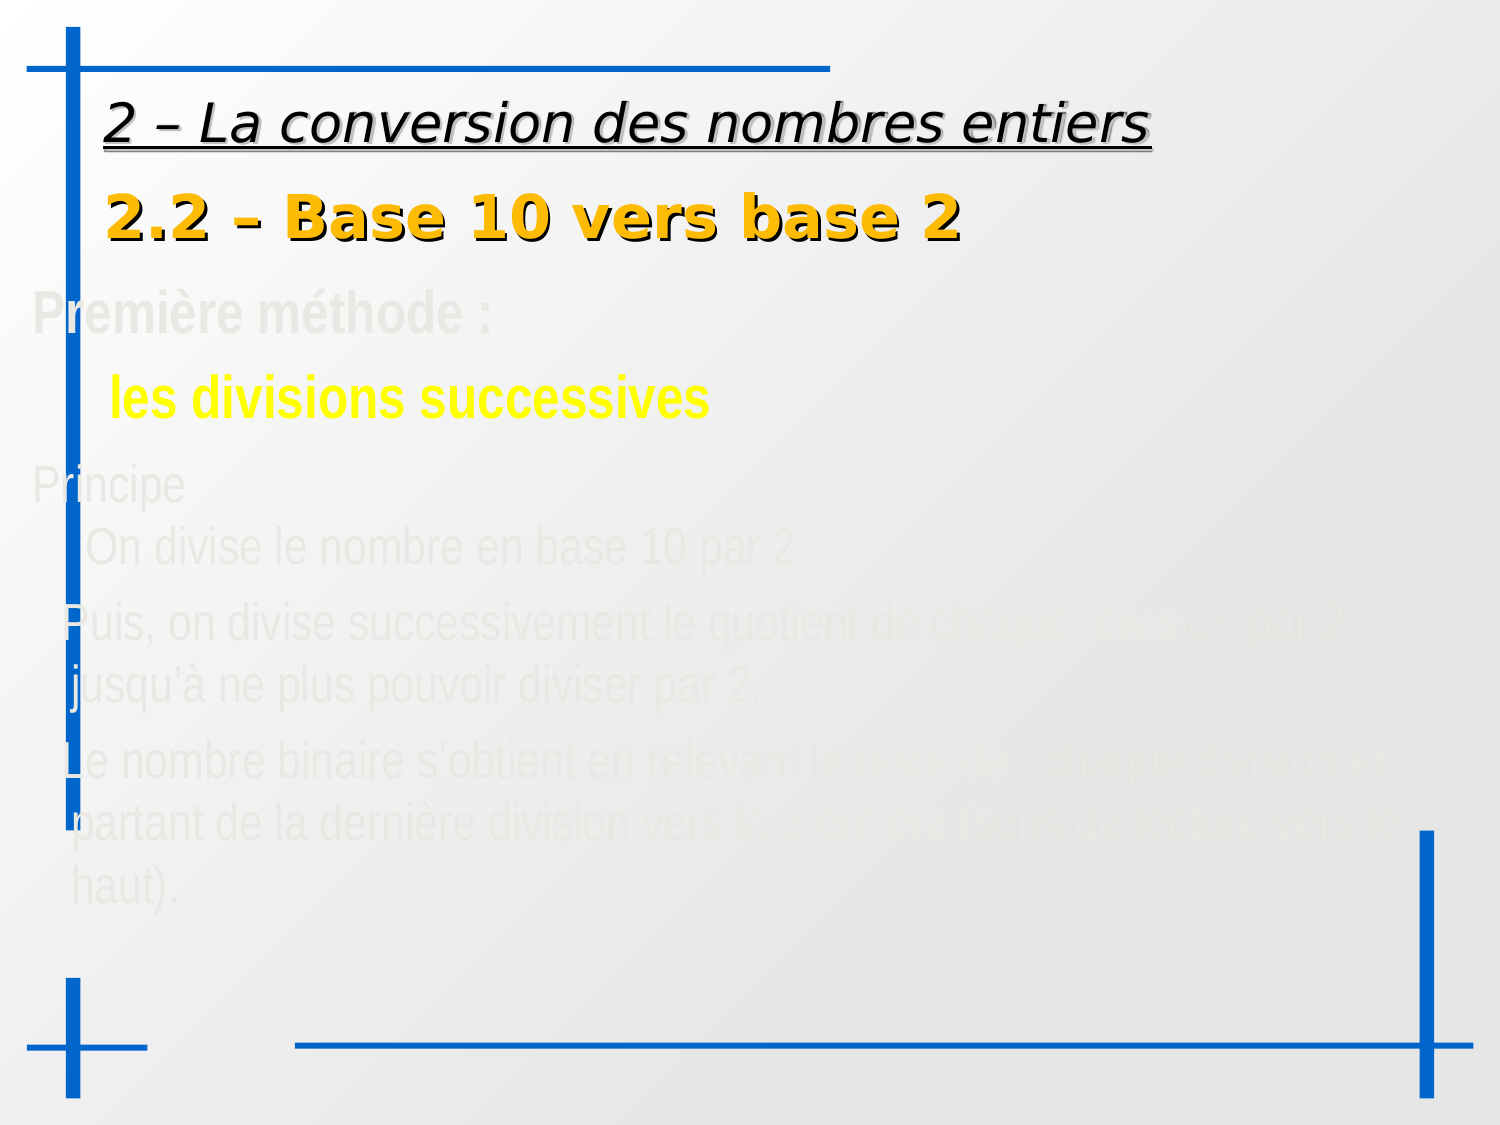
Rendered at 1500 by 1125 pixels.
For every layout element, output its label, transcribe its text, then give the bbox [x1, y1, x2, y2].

title 2 – La conversion des nombres entiers [88, 49, 1500, 163]
list 2.2 – Base 10 vers base 2 [88, 174, 1500, 265]
text_box Principe On divise le nombre en base 10 par 2 Puis, on divise successivement le quotient de chaque division par 2 jusqu’à ne plus pouvoir diviser par 2. Le nombre binaire s’obtient en relevant le reste de chaque division en partant de la dernière division vers la première (sens de lecture vers le haut). [0, 442, 1500, 922]
text_box Première méthode : les divisions successives [0, 265, 1500, 439]
